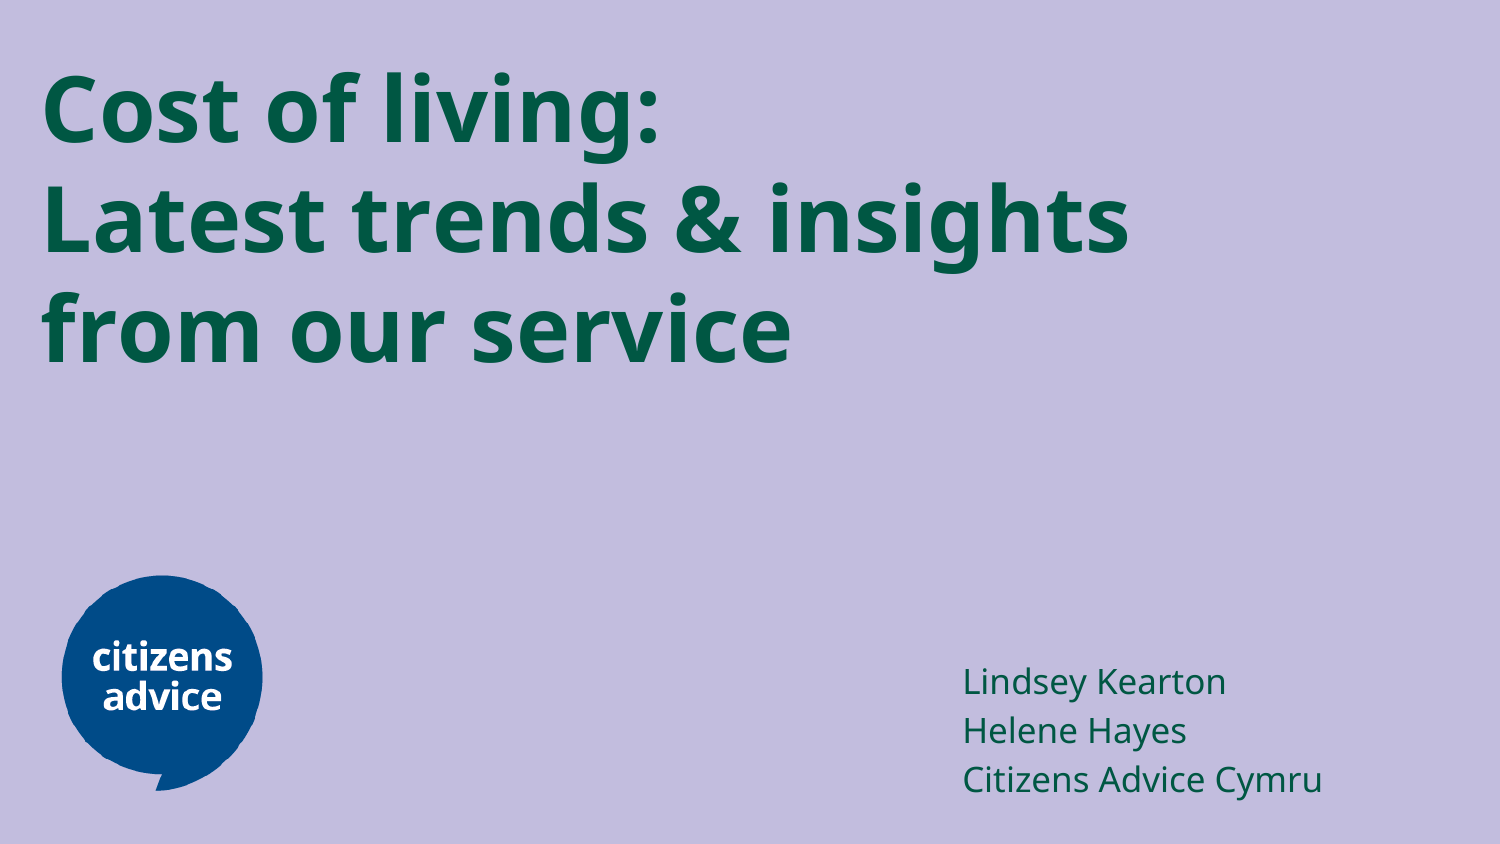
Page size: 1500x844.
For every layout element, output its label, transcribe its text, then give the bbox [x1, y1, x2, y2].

title Cost of living: Latest trends & insights from our service [25, 35, 1321, 408]
list Lindsey Kearton Helene Hayes Citizens Advice Cymru [947, 643, 1472, 814]
